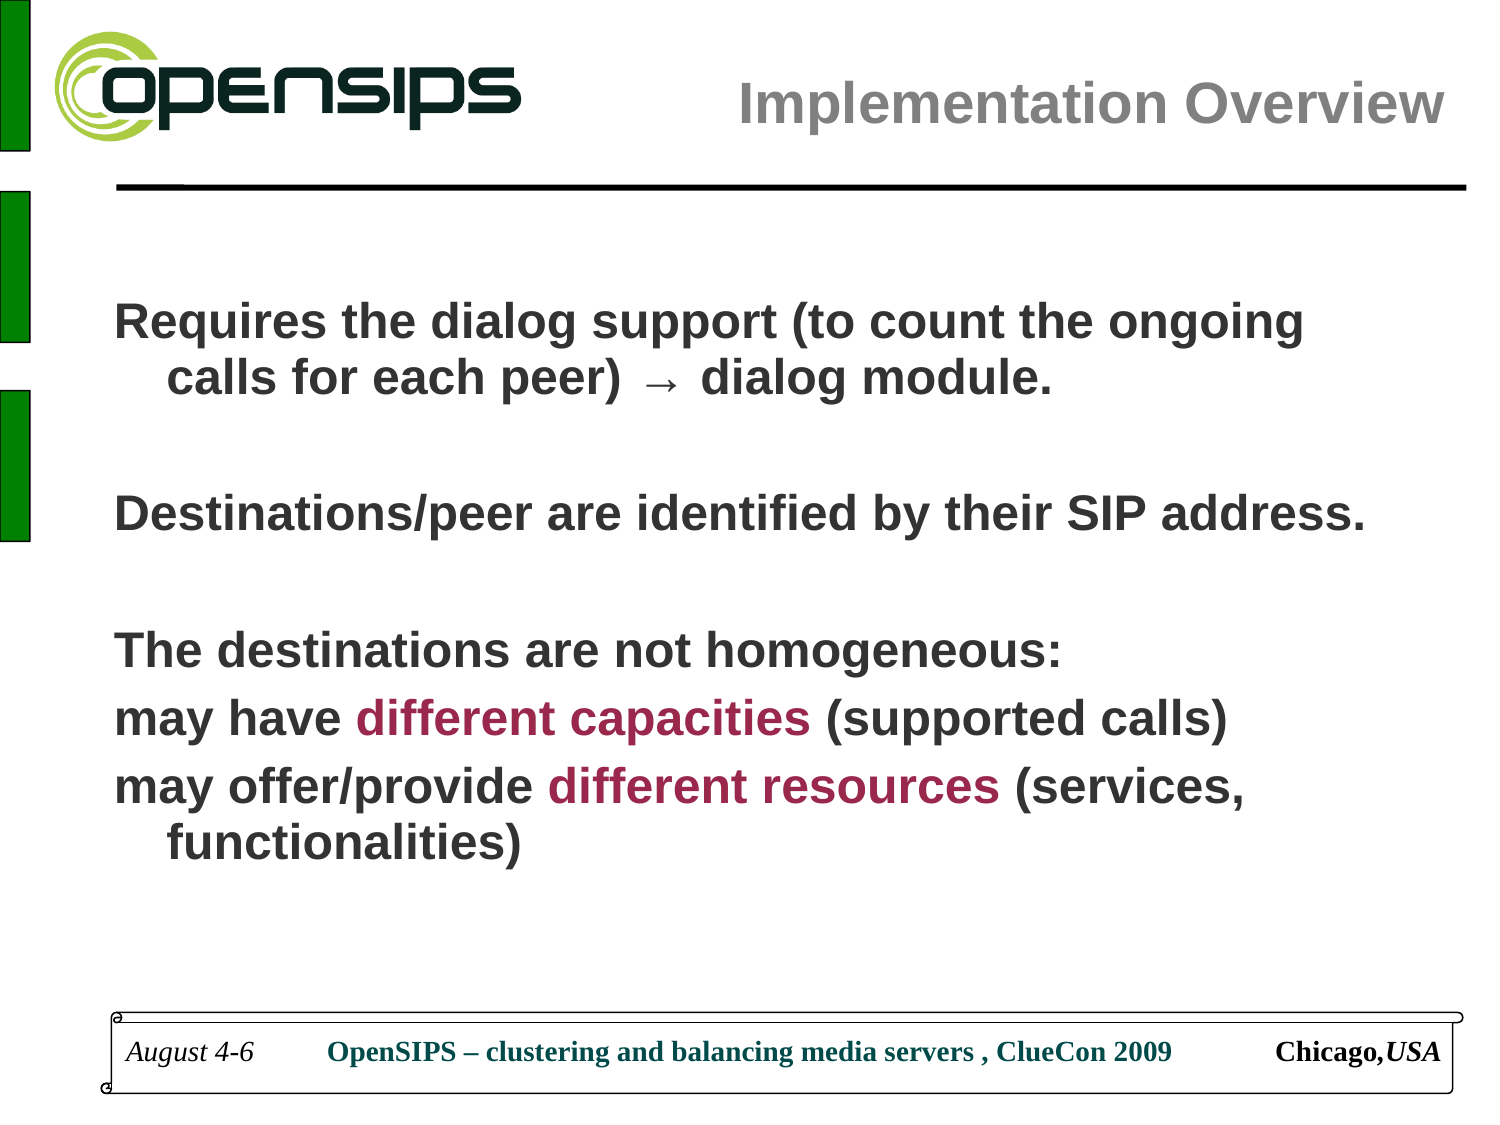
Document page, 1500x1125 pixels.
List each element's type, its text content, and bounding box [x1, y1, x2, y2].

title Implementation Overview [299, 44, 1462, 180]
picture [51, 27, 532, 148]
list Requires the dialog support (to count the ongoing calls for each peer) → dialog module. Destinations/peer are identified by their SIP address. The destinations are not homogeneous: may have different capacities (supported calls) may offer/provide different resources (services, functionalities) [112, 224, 1424, 1007]
